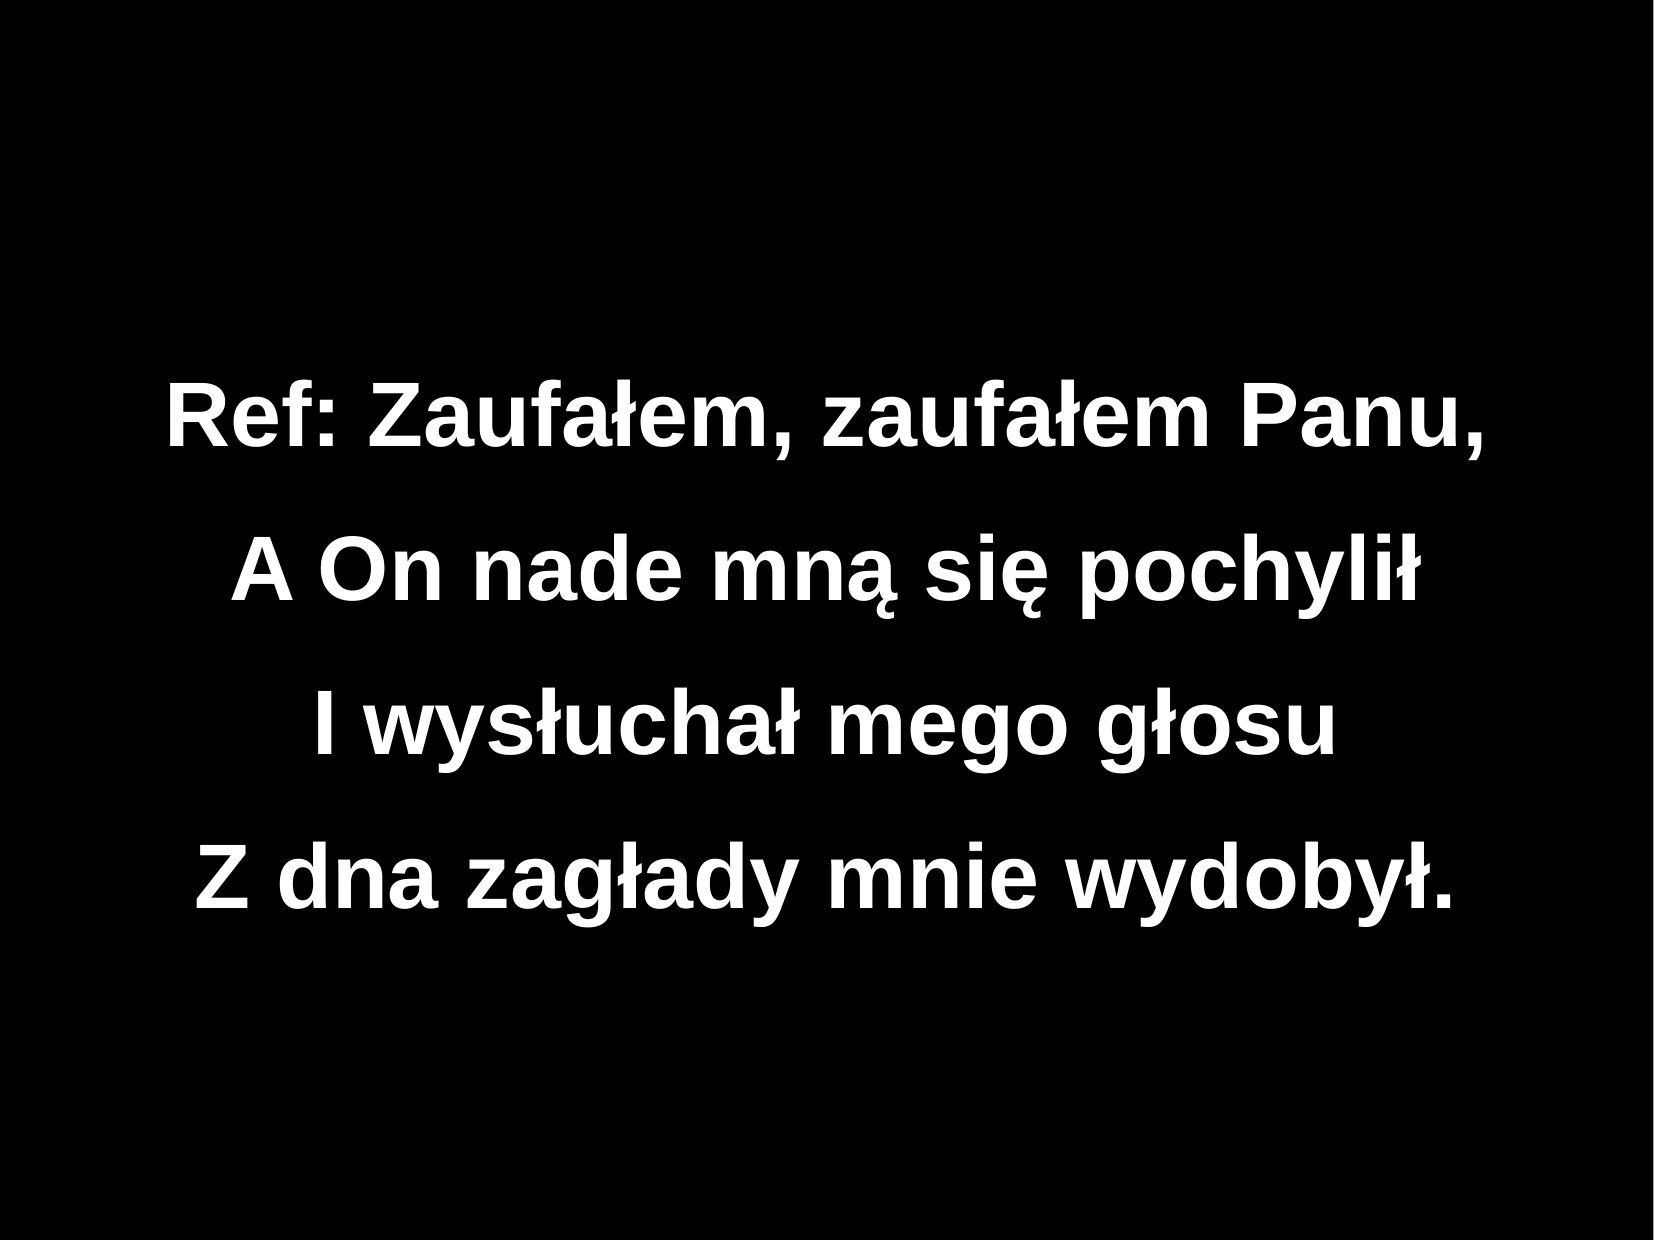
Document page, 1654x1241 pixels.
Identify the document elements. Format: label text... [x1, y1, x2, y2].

subtitle Ref: Zaufałem, zaufałem Panu, A On nade mną się pochylił I wysłuchał mego głosu Z dna zagłady mnie wydobył. [0, 0, 1654, 1241]
